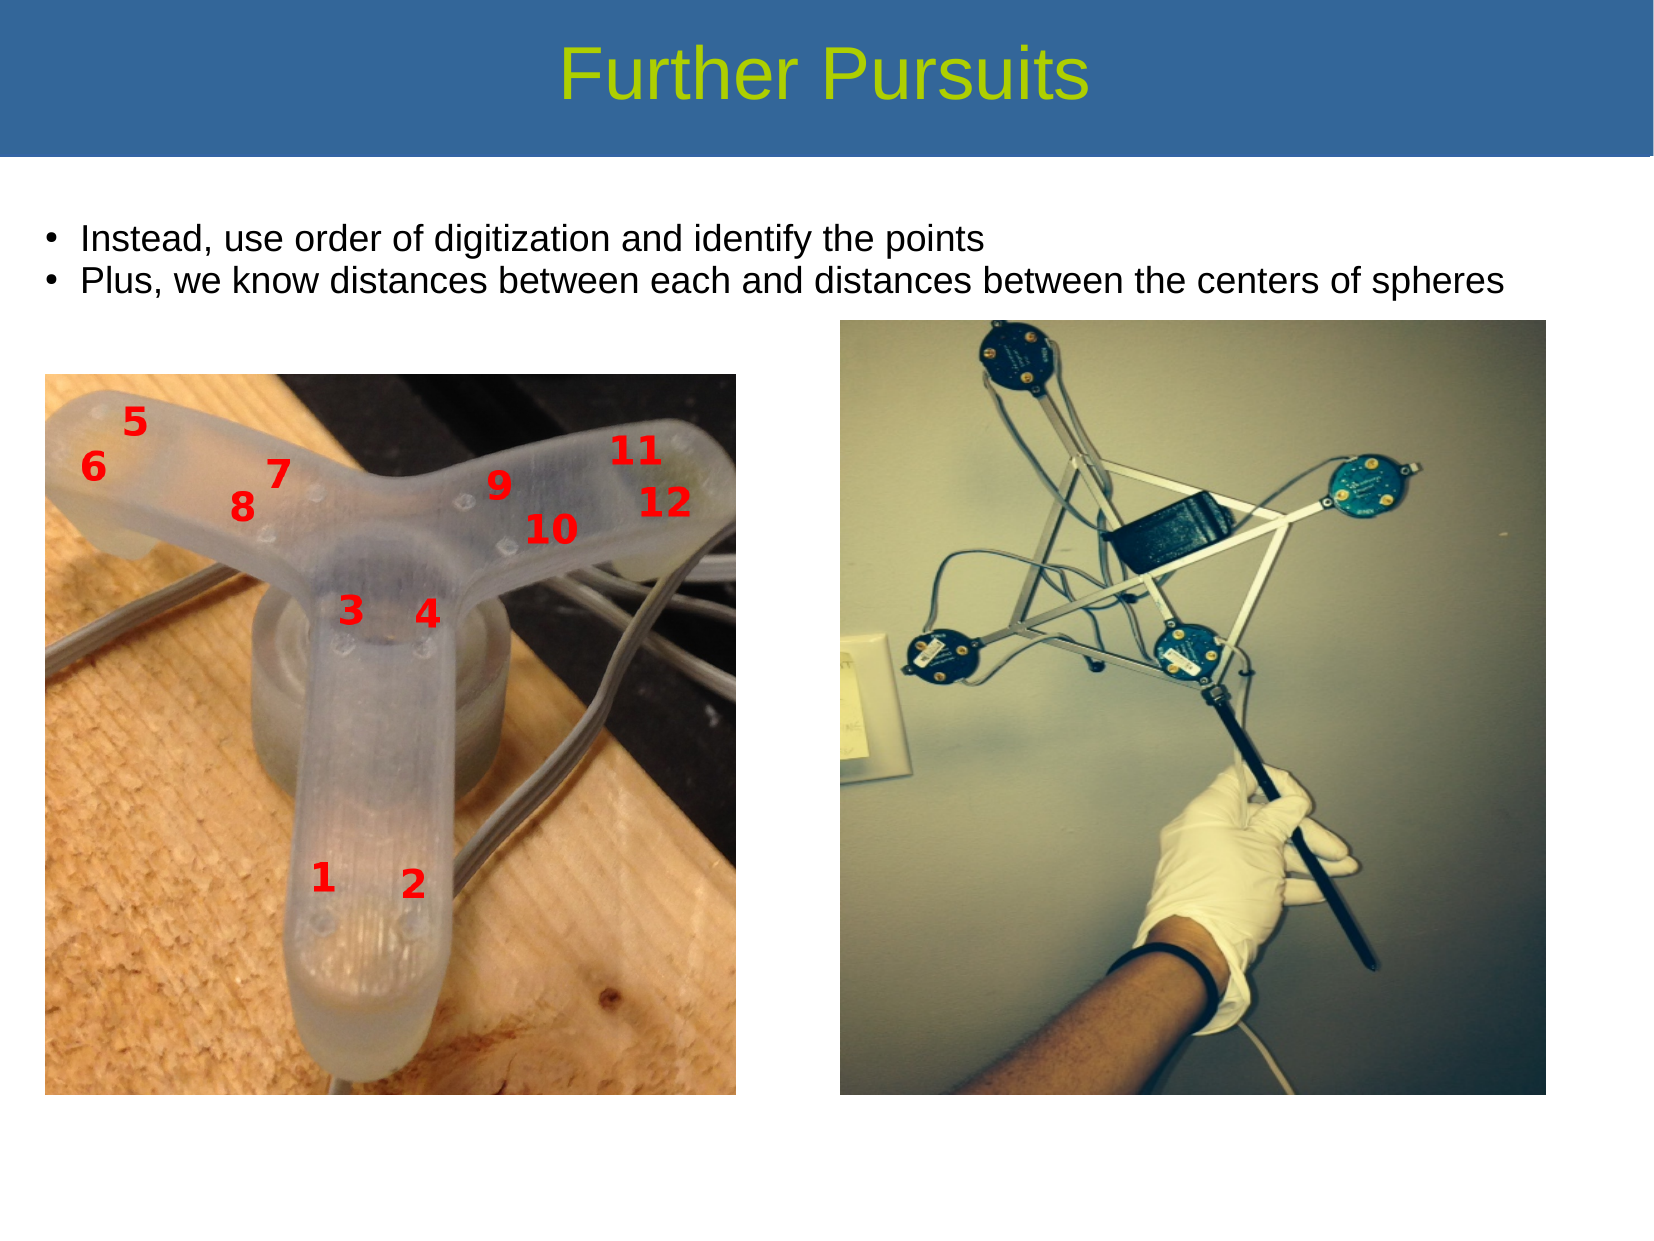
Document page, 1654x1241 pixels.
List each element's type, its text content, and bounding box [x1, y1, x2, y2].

text_box Instead, use order of digitization and identify the points Plus, we know distances between each and distances between the centers of spheres [30, 210, 1606, 309]
picture [840, 320, 1546, 1096]
text_box [0, 0, 1654, 156]
text_box Further Pursuits [0, 24, 1651, 123]
picture [45, 374, 736, 1096]
